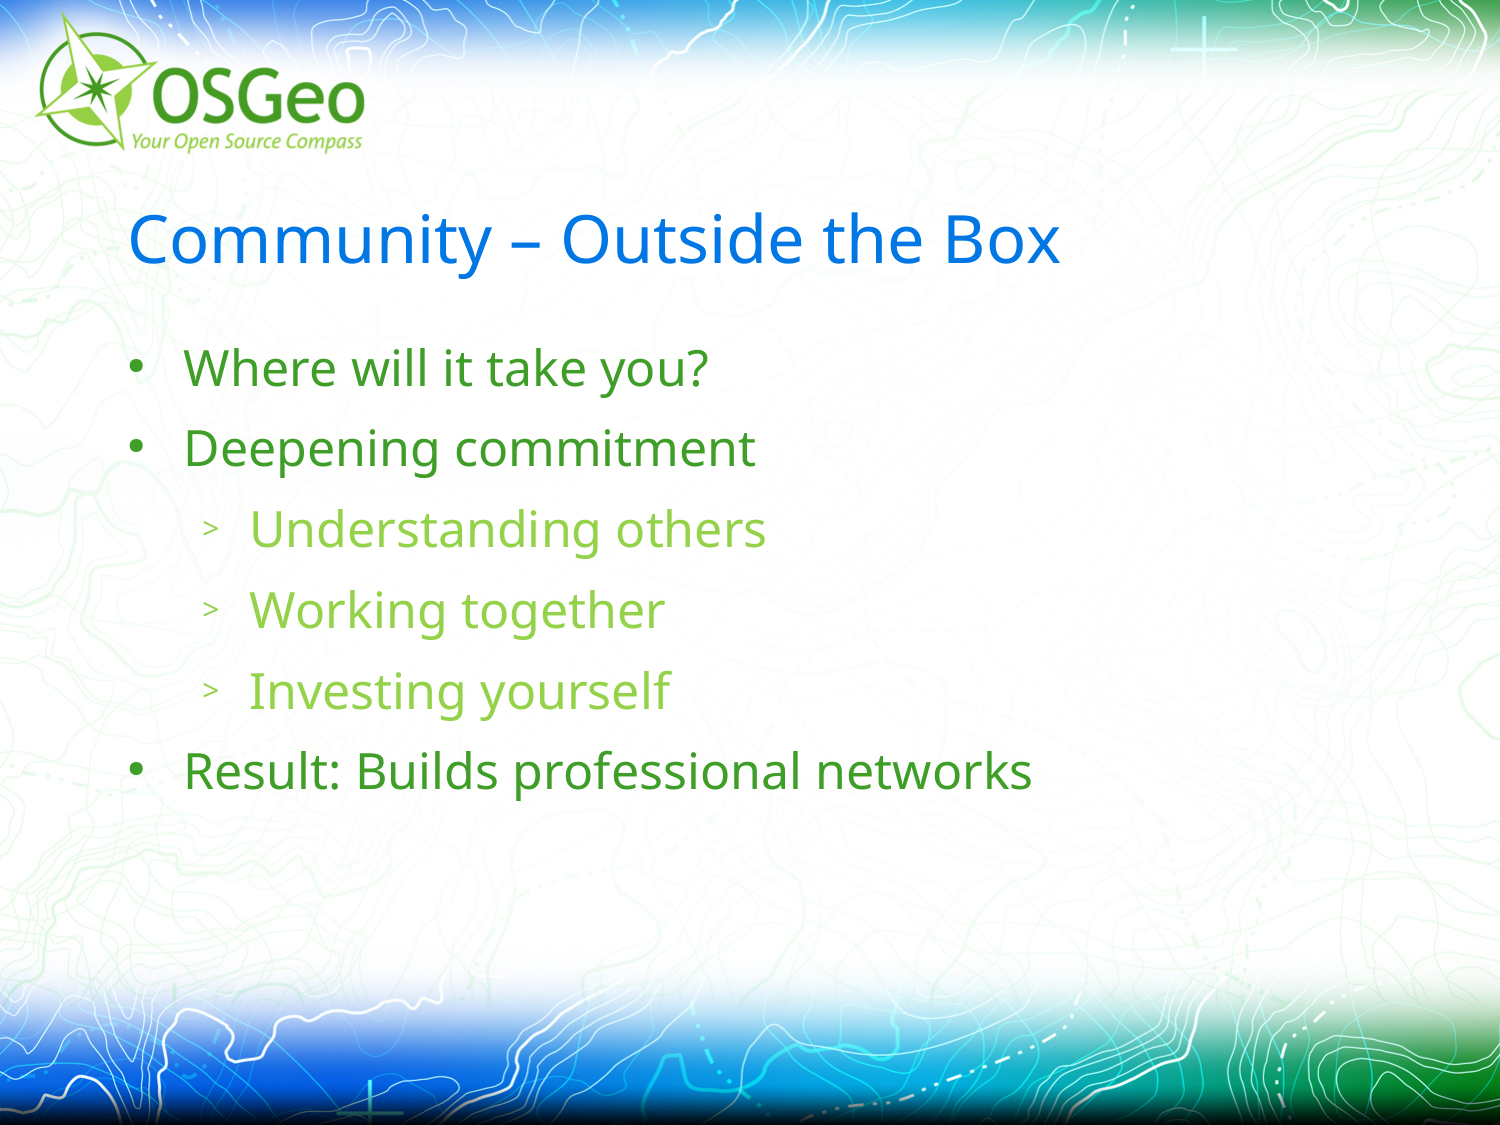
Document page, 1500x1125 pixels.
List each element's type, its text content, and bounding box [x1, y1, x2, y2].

picture [0, 0, 1500, 1125]
title Community – Outside the Box [112, 187, 1388, 288]
list Where will it take you? Deepening commitment Understanding others Working together Investing yourself Result: Builds professional networks [112, 324, 1388, 1068]
